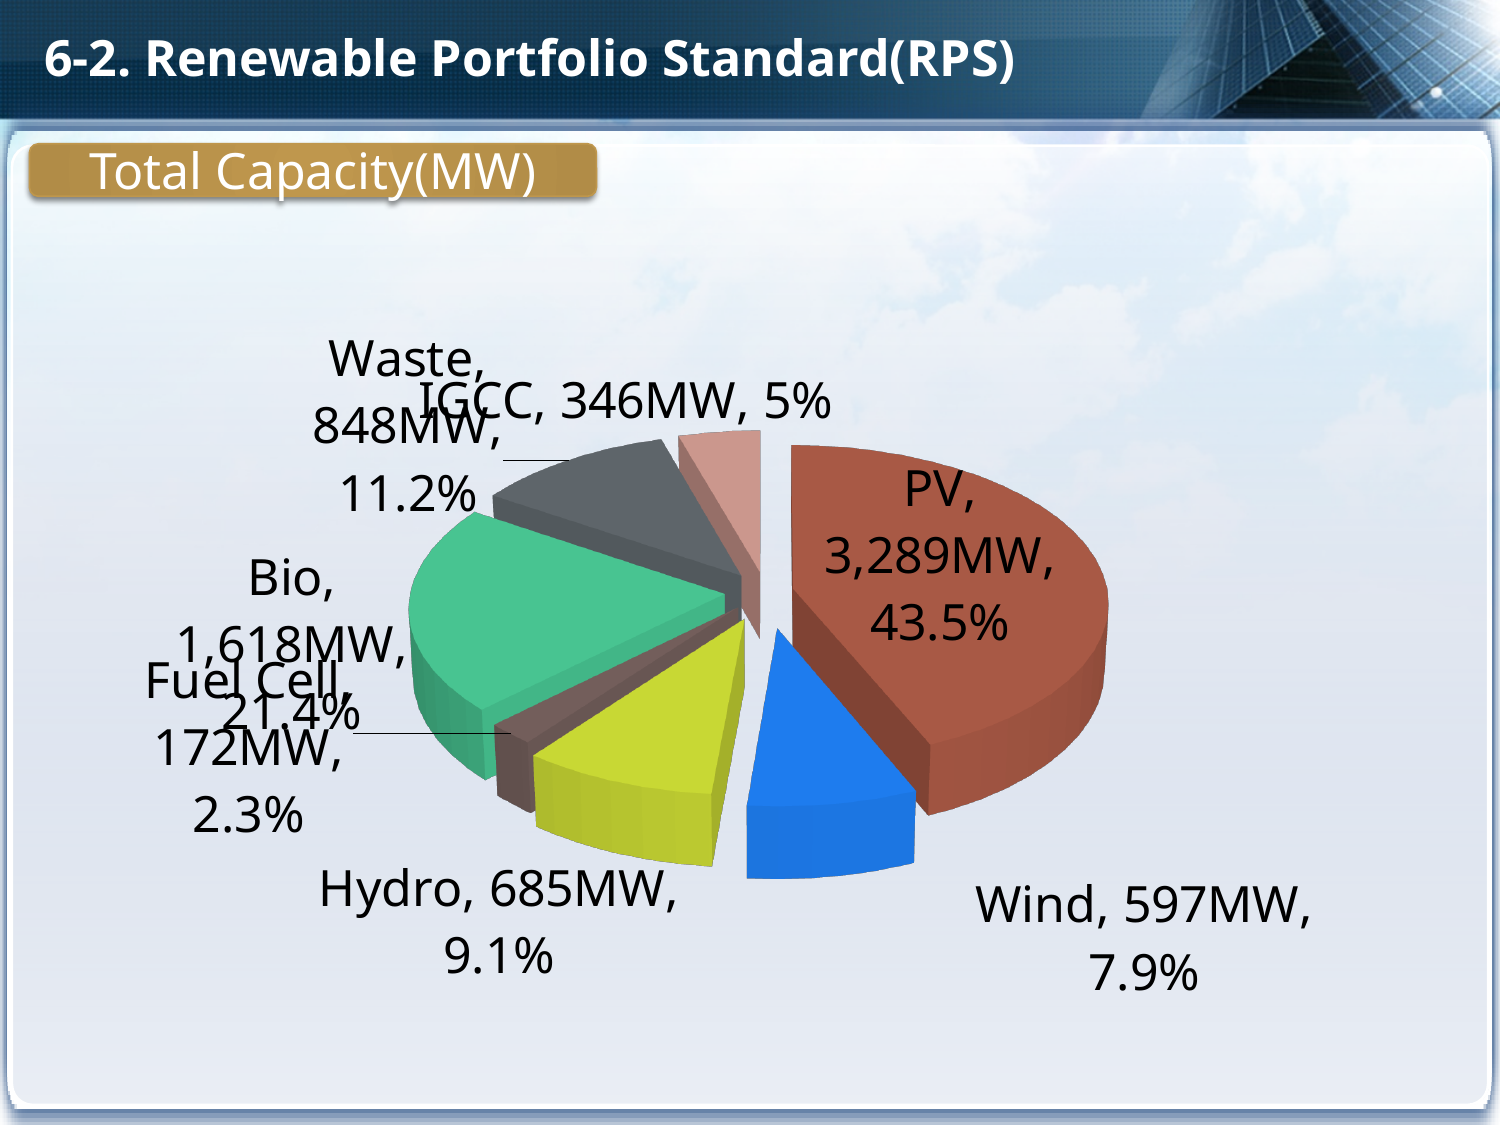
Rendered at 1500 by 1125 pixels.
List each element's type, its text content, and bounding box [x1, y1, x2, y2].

picture [0, 0, 1500, 1125]
text_box [11, 145, 1489, 1105]
text_box 6-2. Renewable Portfolio Standard(RPS) [29, 19, 1324, 94]
chart [24, 231, 1471, 1094]
text_box Total Capacity(MW) [29, 143, 597, 197]
